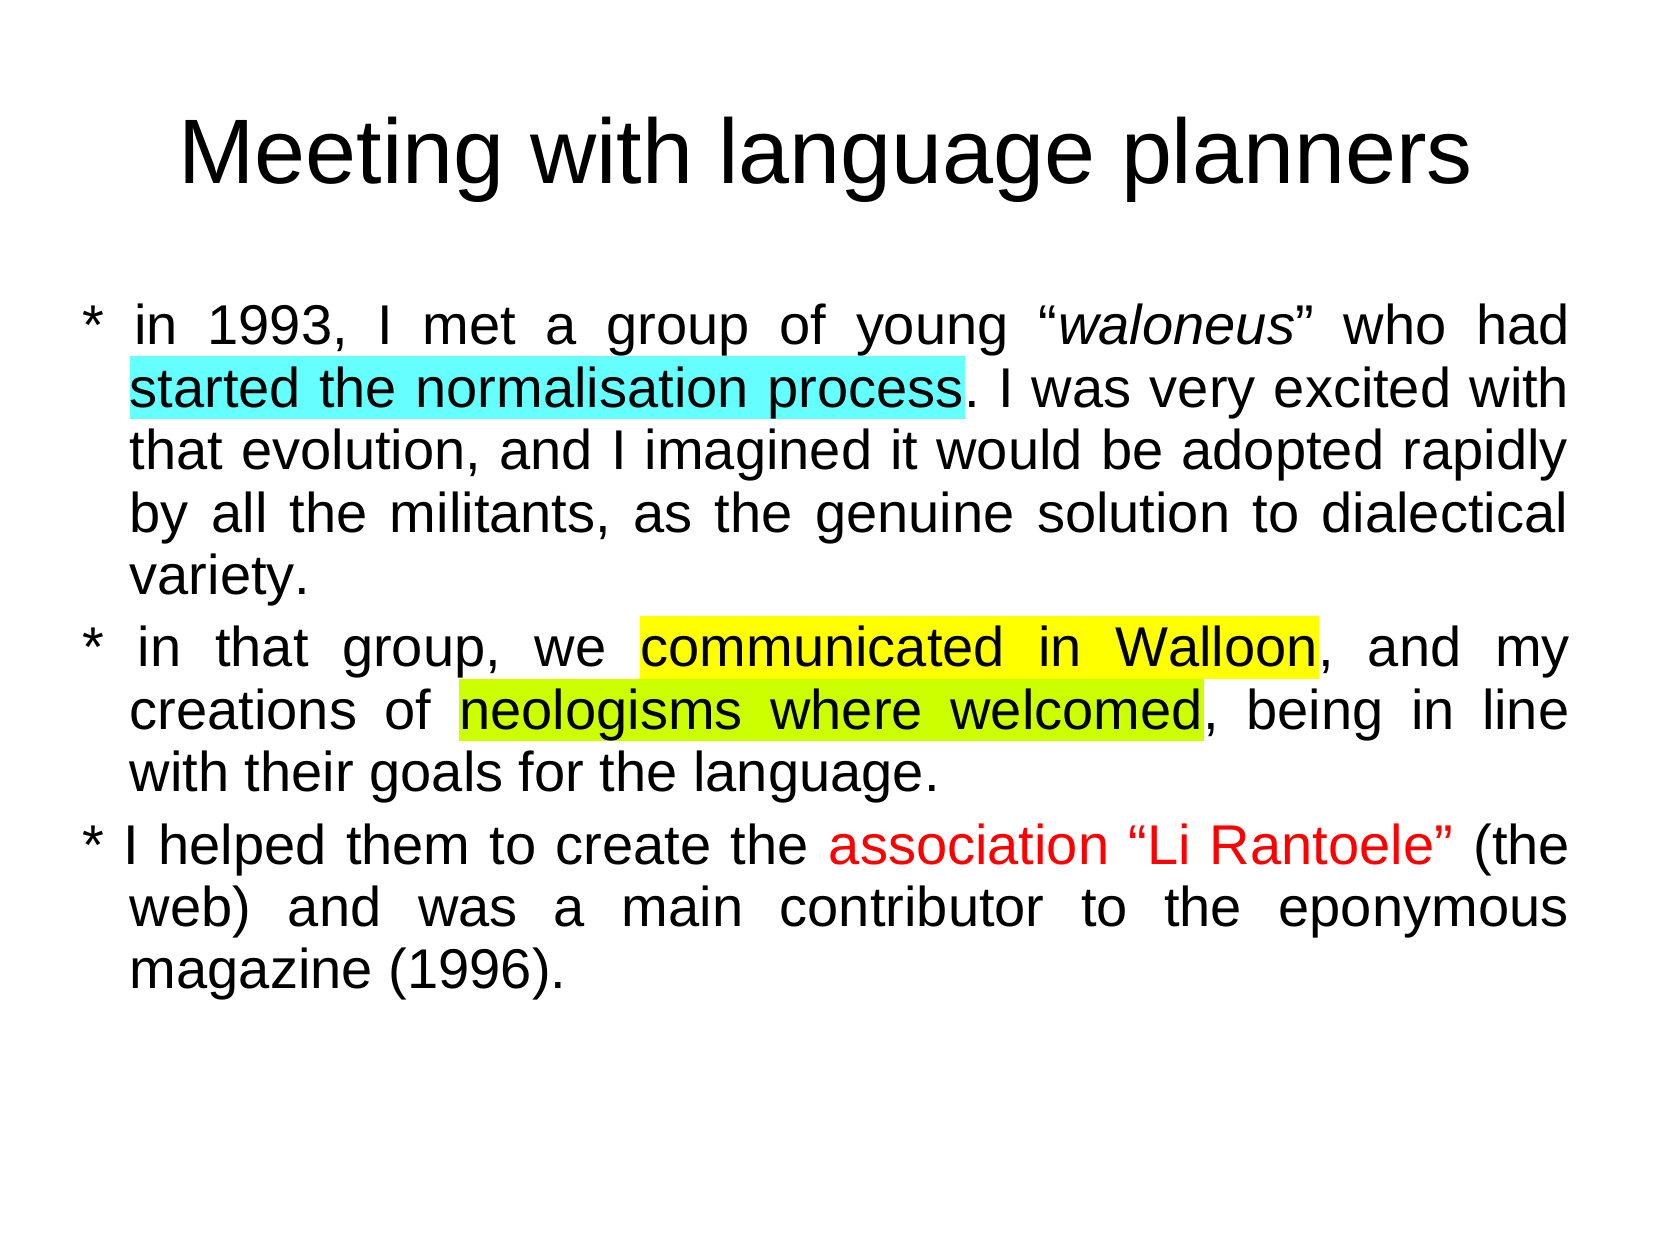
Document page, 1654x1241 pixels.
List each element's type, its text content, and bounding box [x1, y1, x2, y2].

title Meeting with language planners [82, 49, 1571, 256]
list * in 1993, I met a group of young “waloneus” who had started the normalisation process. I was very excited with that evolution, and I imagined it would be adopted rapidly by all the militants, as the genuine solution to dialectical variety. * in that group, we communicated in Walloon, and my creations of neologisms where welcomed, being in line with their goals for the language. * I helped them to create the association “Li Rantoele” (the web) and was a main contributor to the eponymous magazine (1996). [82, 290, 1571, 1009]
